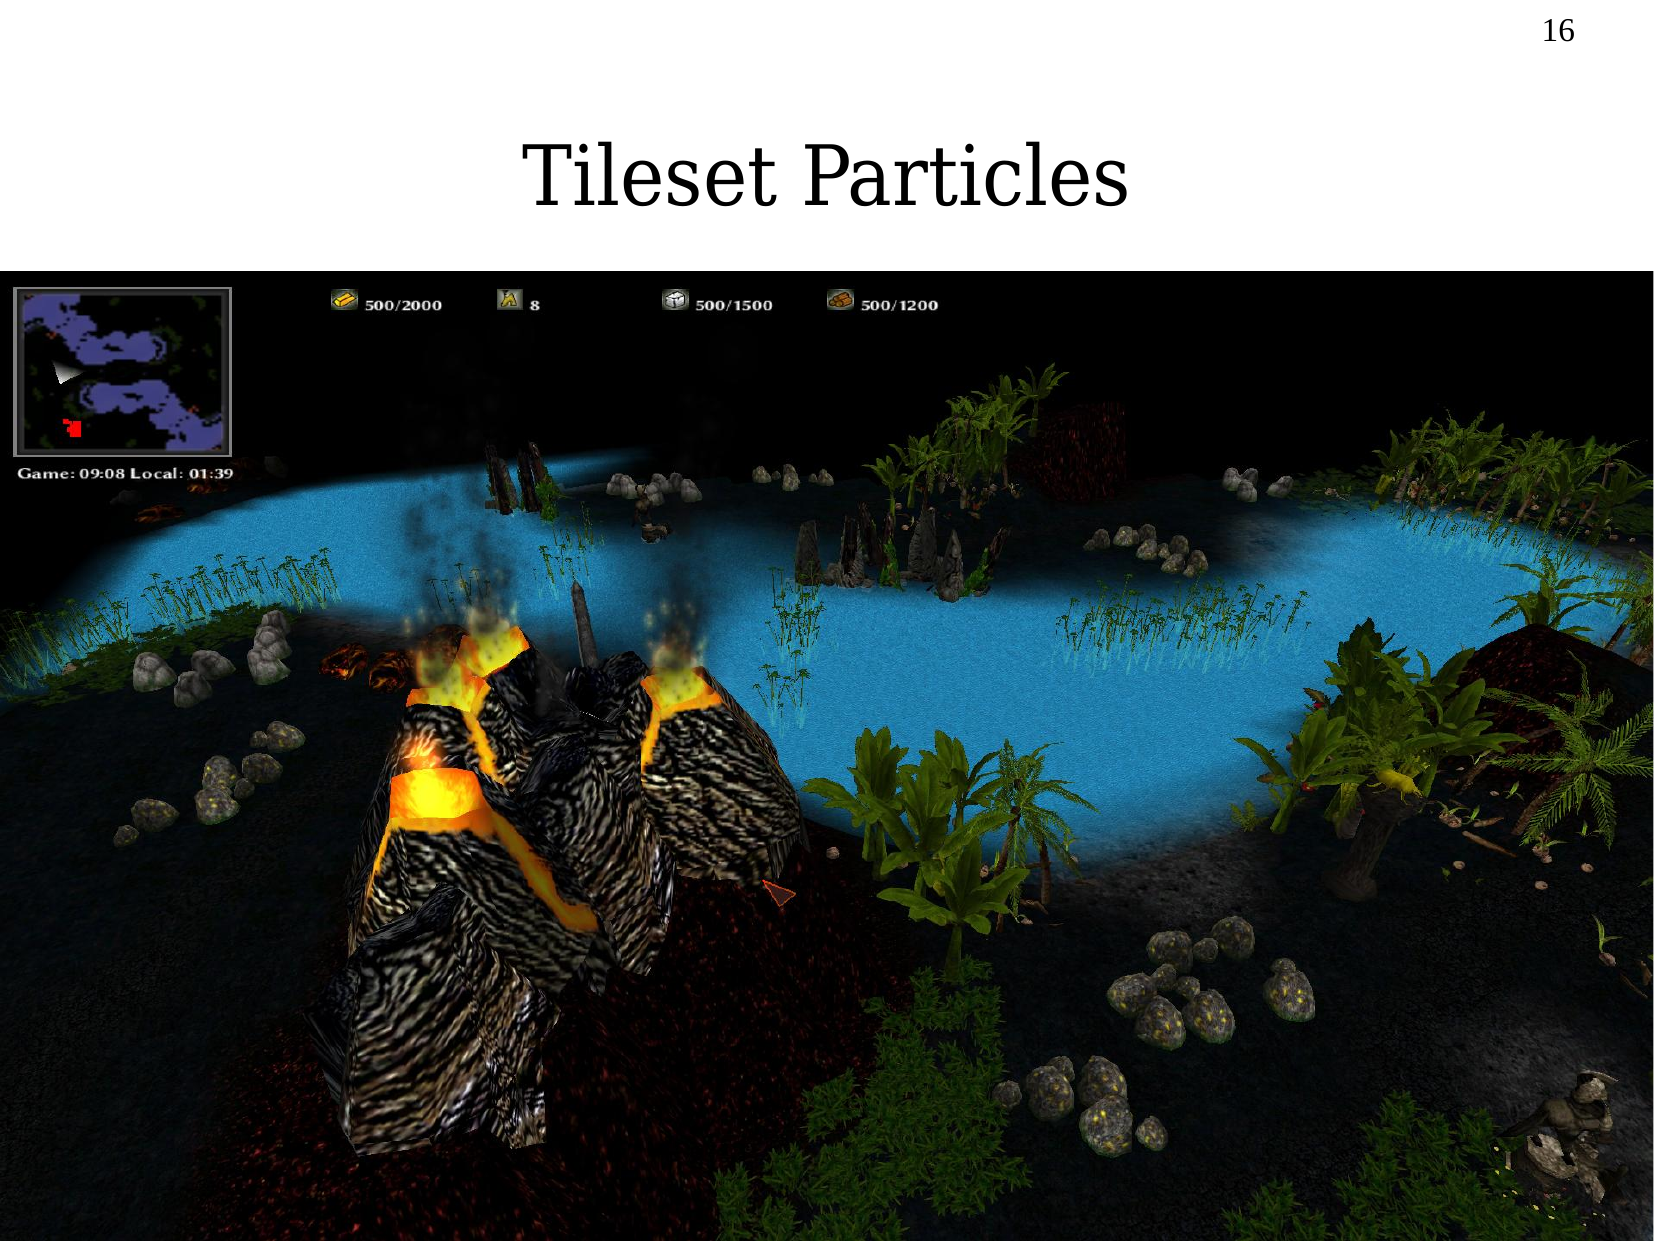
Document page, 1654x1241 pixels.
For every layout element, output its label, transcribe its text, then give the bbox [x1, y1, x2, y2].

title Tileset Particles [82, 49, 1571, 257]
picture [0, 271, 1654, 1241]
